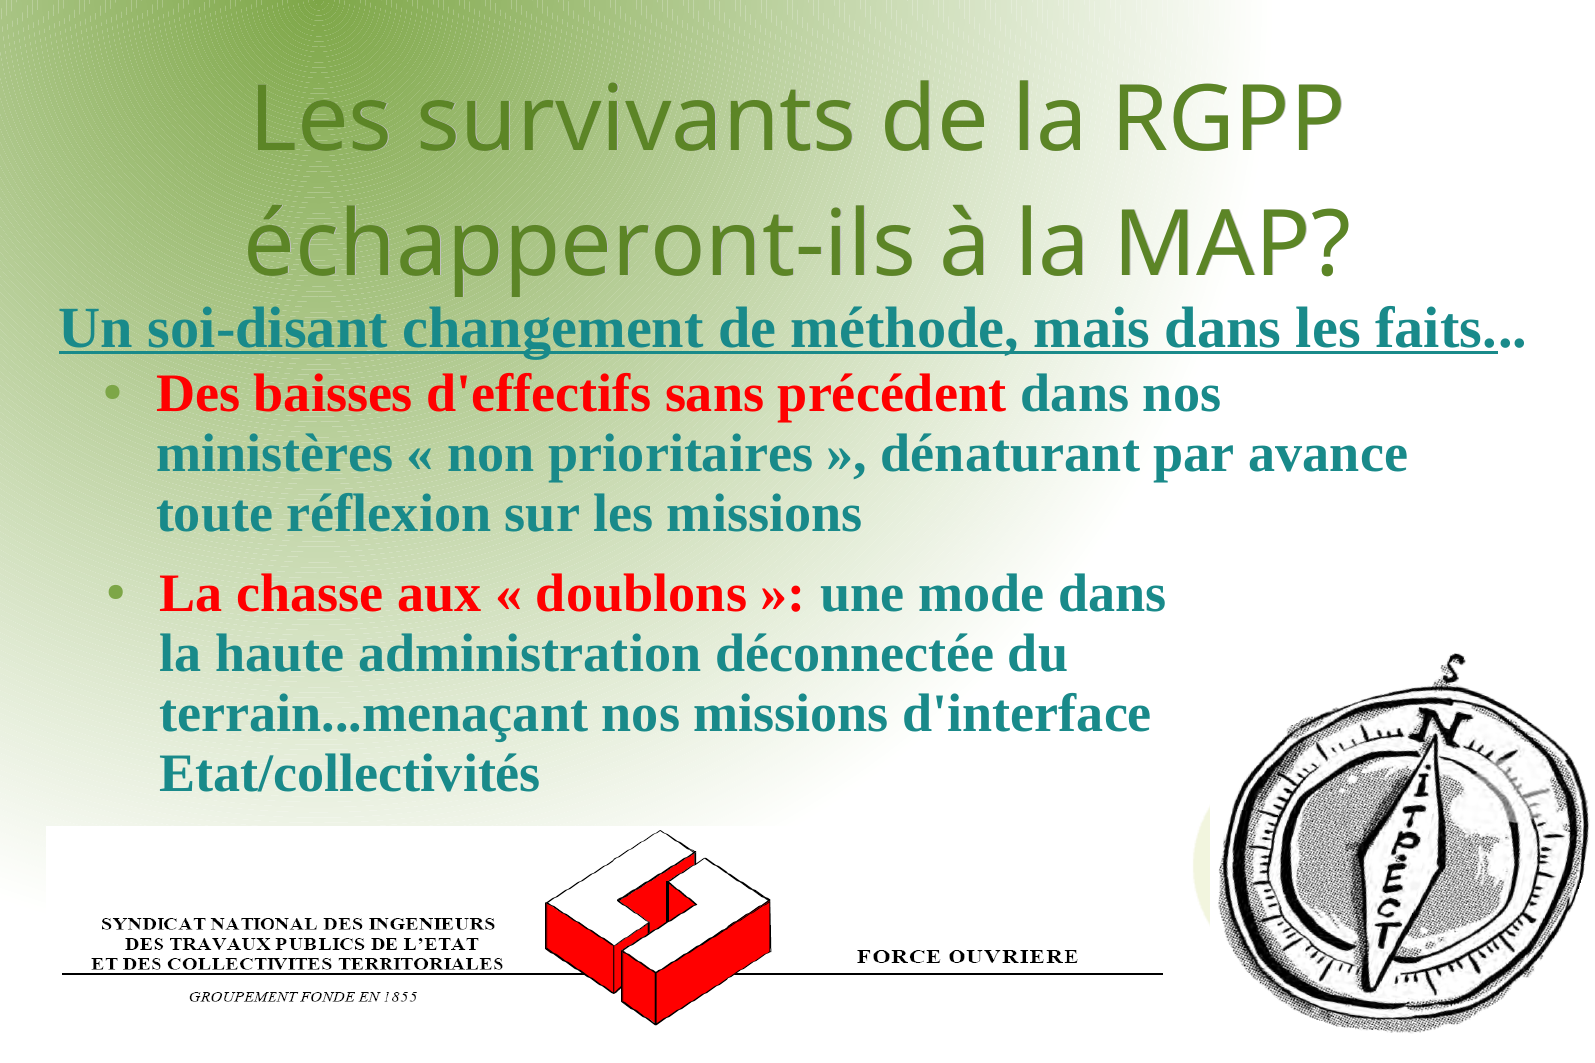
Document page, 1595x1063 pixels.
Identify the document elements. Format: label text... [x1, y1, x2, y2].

list Des baisses d'effectifs sans précédent dans nos ministères « non prioritaires », dénaturant par avance toute réflexion sur les missions [85, 363, 1447, 548]
picture [46, 649, 1595, 1038]
list La chasse aux « doublons »: une mode dans la haute administration déconnectée du terrain...menaçant nos missions d'interface Etat/collectivités [88, 563, 1185, 809]
title Les survivants de la RGPP échapperont-ils à la MAP? [117, 66, 1479, 288]
list Un soi-disant changement de méthode, mais dans les faits... [59, 295, 1565, 384]
